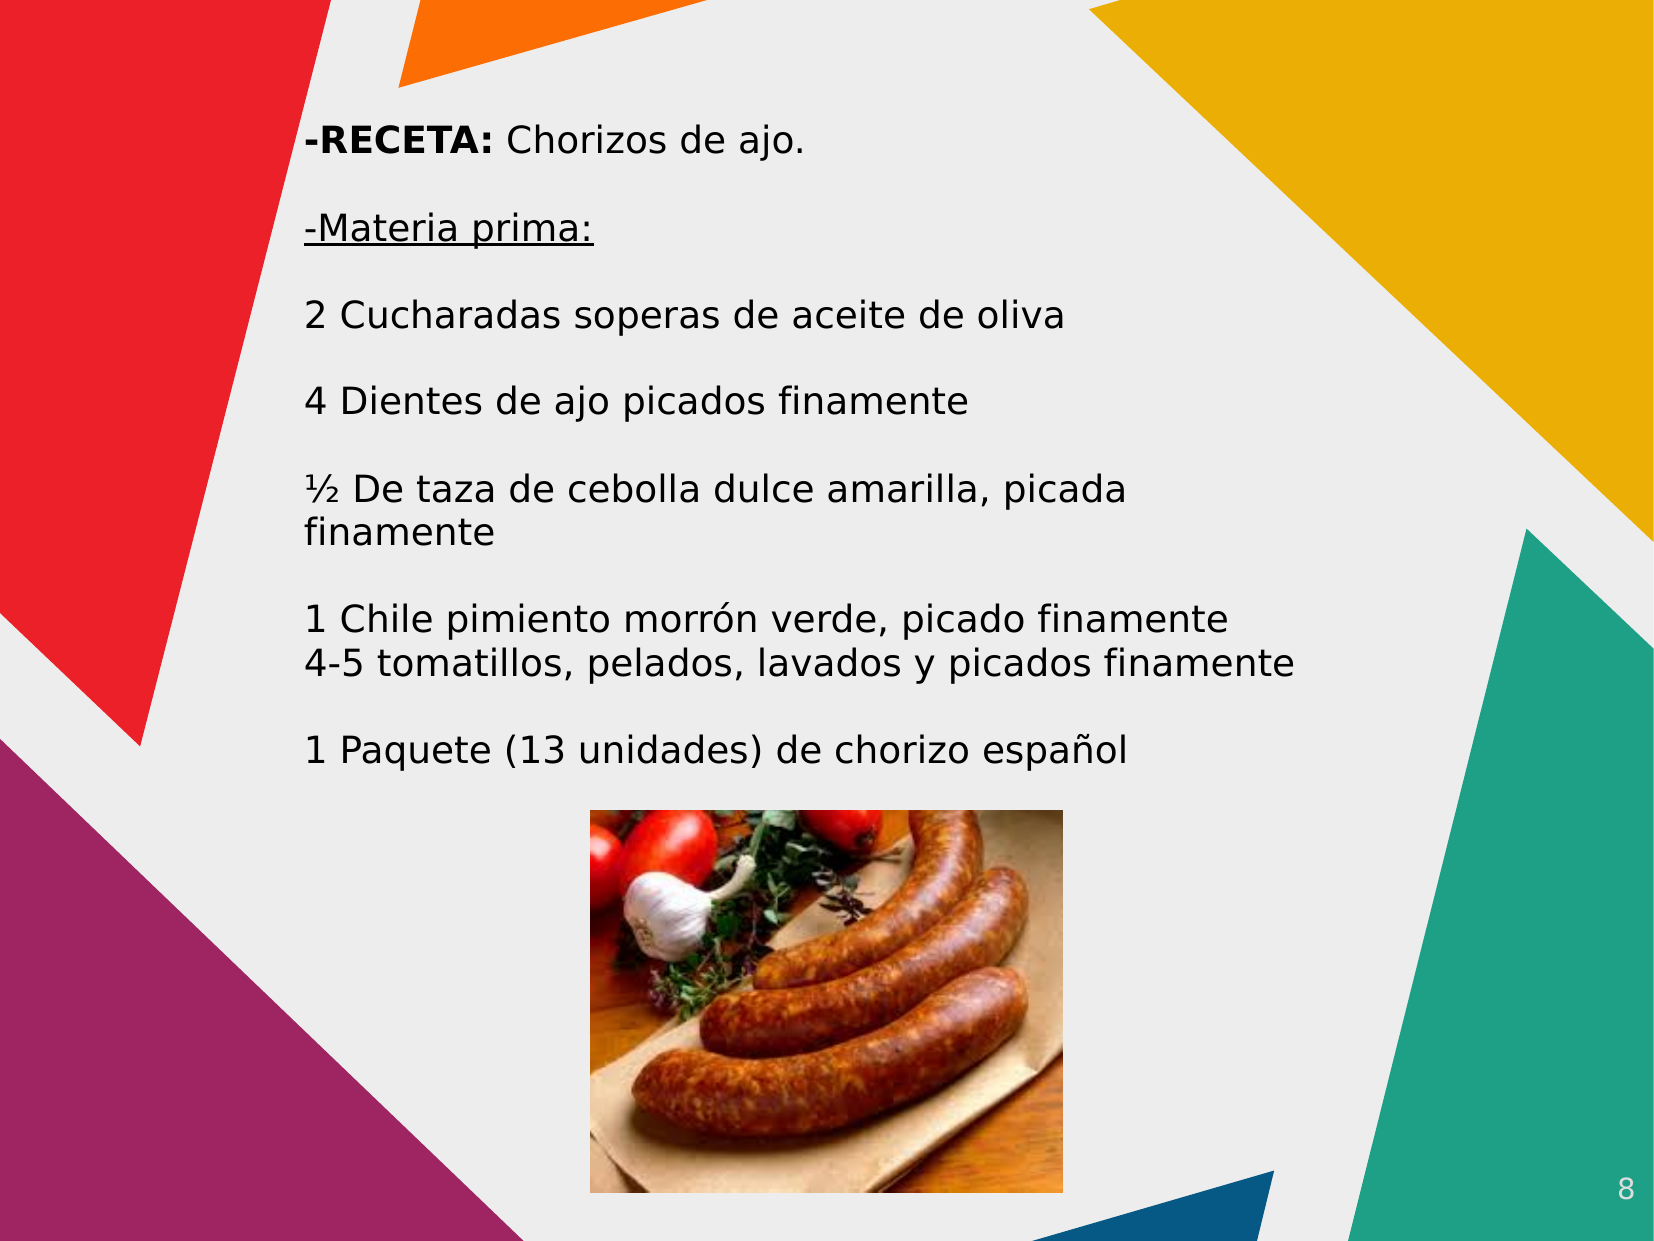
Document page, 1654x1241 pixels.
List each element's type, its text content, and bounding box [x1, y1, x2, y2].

picture [590, 810, 1063, 1193]
text_box -RECETA: Chorizos de ajo. -Materia prima: 2 Cucharadas soperas de aceite de oliva 4 Dientes de ajo picados finamente ½ De taza de cebolla dulce amarilla, picada finamente 1 Chile pimiento morrón verde, picado finamente 4-5 tomatillos, pelados, lavados y picados finamente 1 Paquete (13 unidades) de chorizo español [289, 111, 1312, 780]
